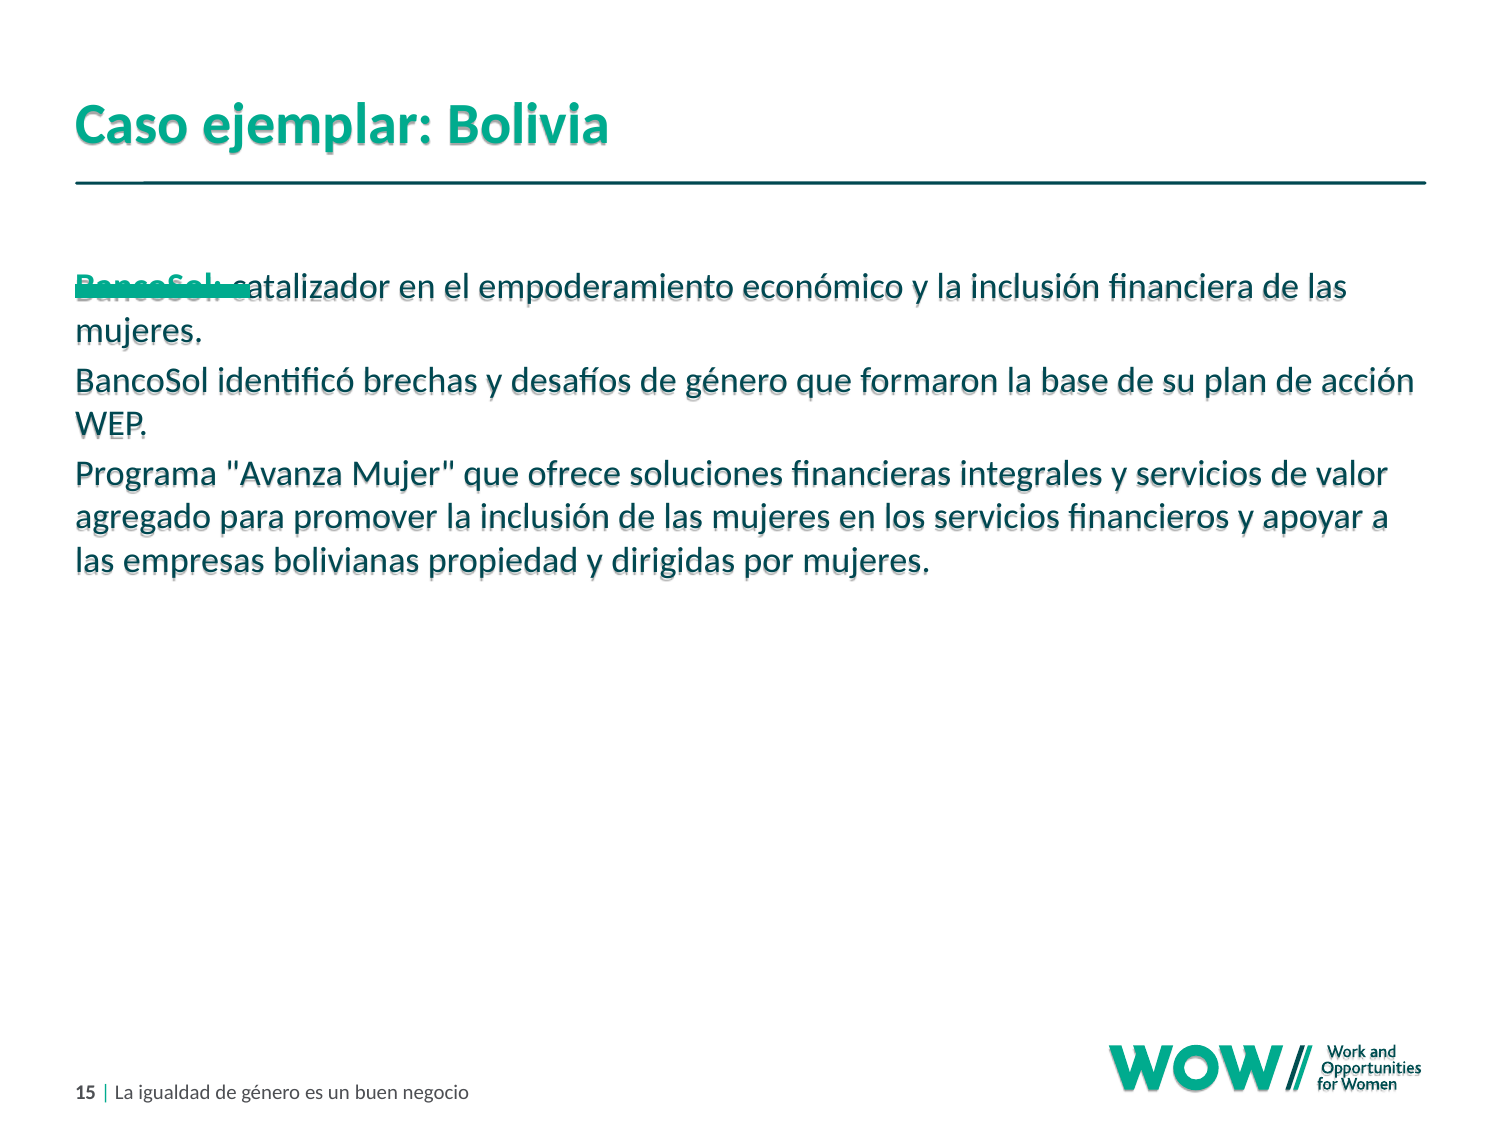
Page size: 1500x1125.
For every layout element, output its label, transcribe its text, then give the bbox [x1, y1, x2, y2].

text_box 15 | La igualdad de género es un buen negocio [75, 1045, 700, 1106]
title Caso ejemplar: Bolivia [75, 41, 1424, 156]
list BancoSol: catalizador en el empoderamiento económico y la inclusión financiera de las mujeres. BancoSol identificó brechas y desafíos de género que formaron la base de su plan de acción WEP. Programa "Avanza Mujer" que ofrece soluciones financieras integrales y servicios de valor agregado para promover la inclusión de las mujeres en los servicios financieros y apoyar a las empresas bolivianas propiedad y dirigidas por mujeres. [75, 342, 1103, 1009]
